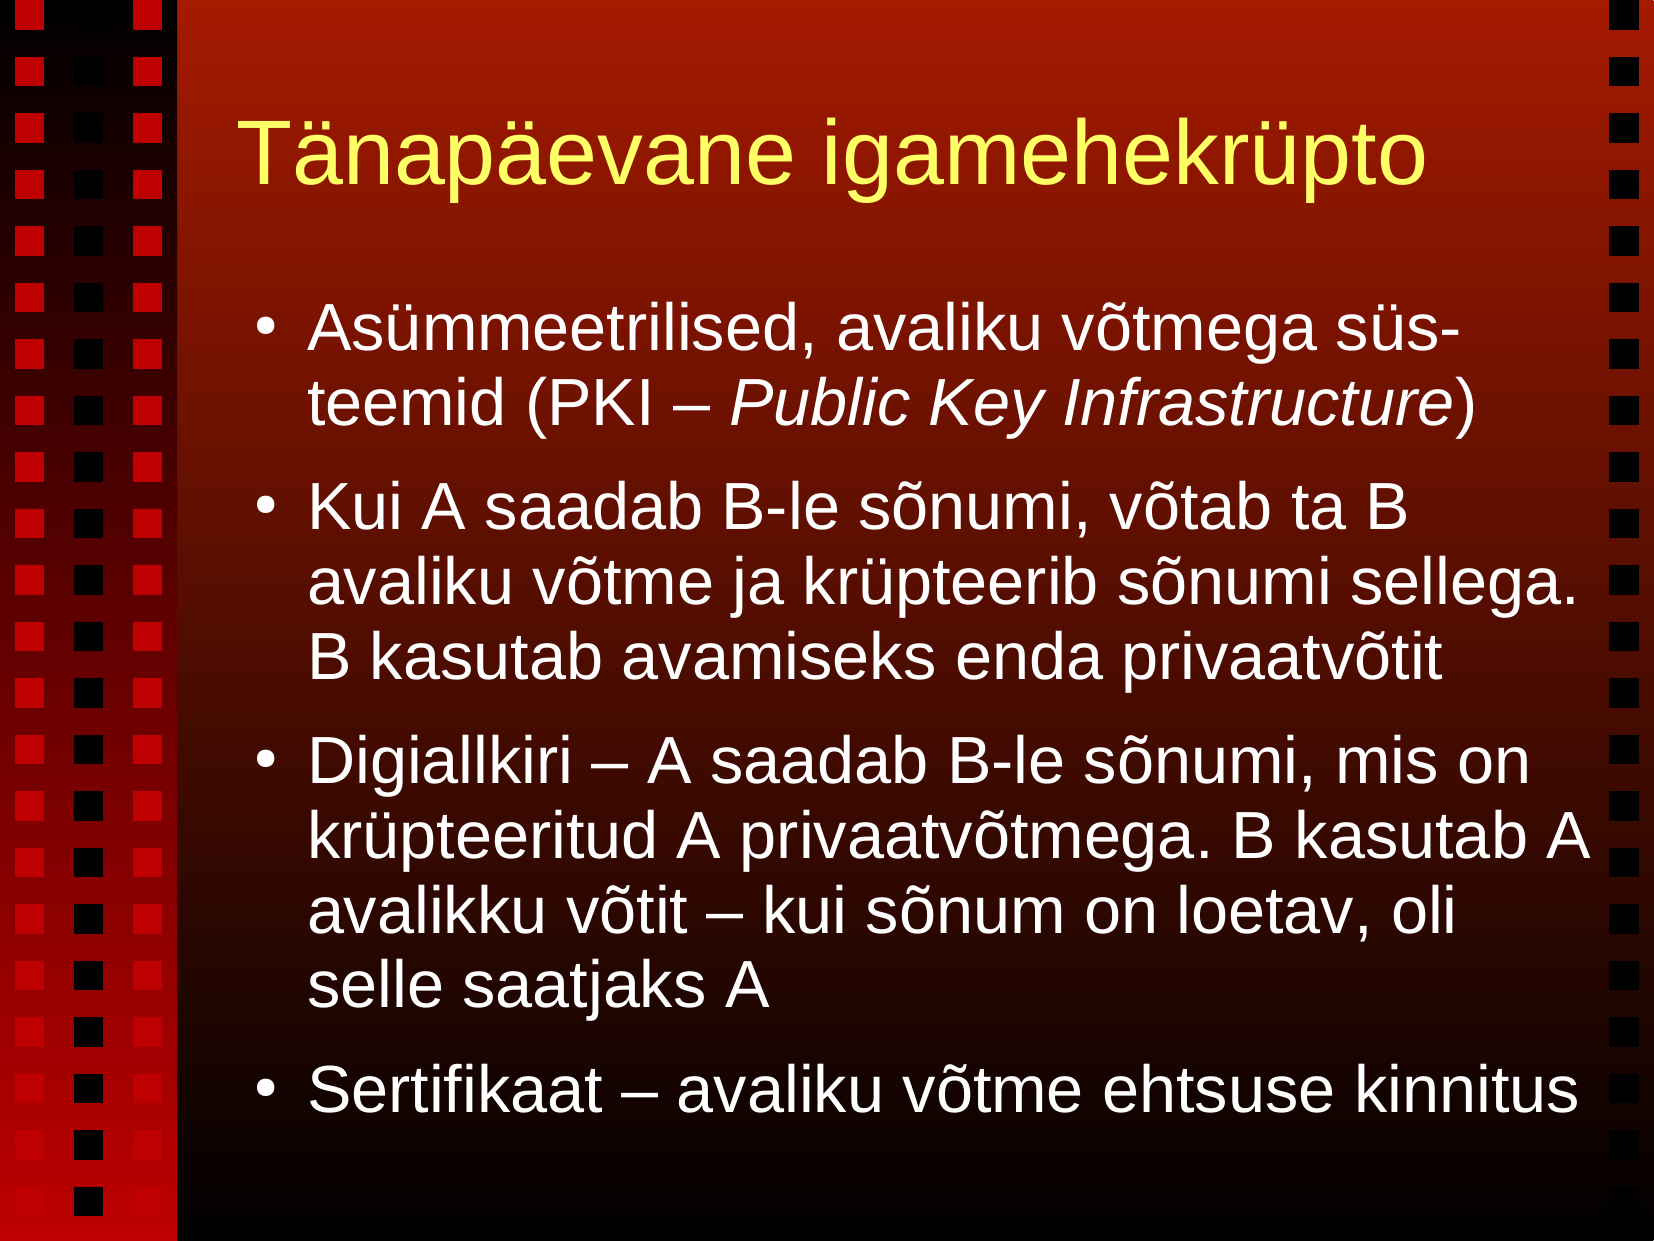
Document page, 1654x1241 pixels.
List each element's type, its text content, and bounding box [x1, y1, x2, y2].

title Tänapäevane igamehekrüpto [236, 49, 1571, 257]
list Asümmeetrilised, avaliku võtmega süs-teemid (PKI – Public Key Infrastructure) Kui A saadab B-le sõnumi, võtab ta B avaliku võtme ja krüpteerib sõnumi sellega. B kasutab avamiseks enda privaatvõtit Digiallkiri – A saadab B-le sõnumi, mis on krüpteeritud A privaatvõtmega. B kasutab A avalikku võtit – kui sõnum on loetav, oli selle saatjaks A Sertifikaat – avaliku võtme ehtsuse kinnitus [236, 290, 1607, 1127]
